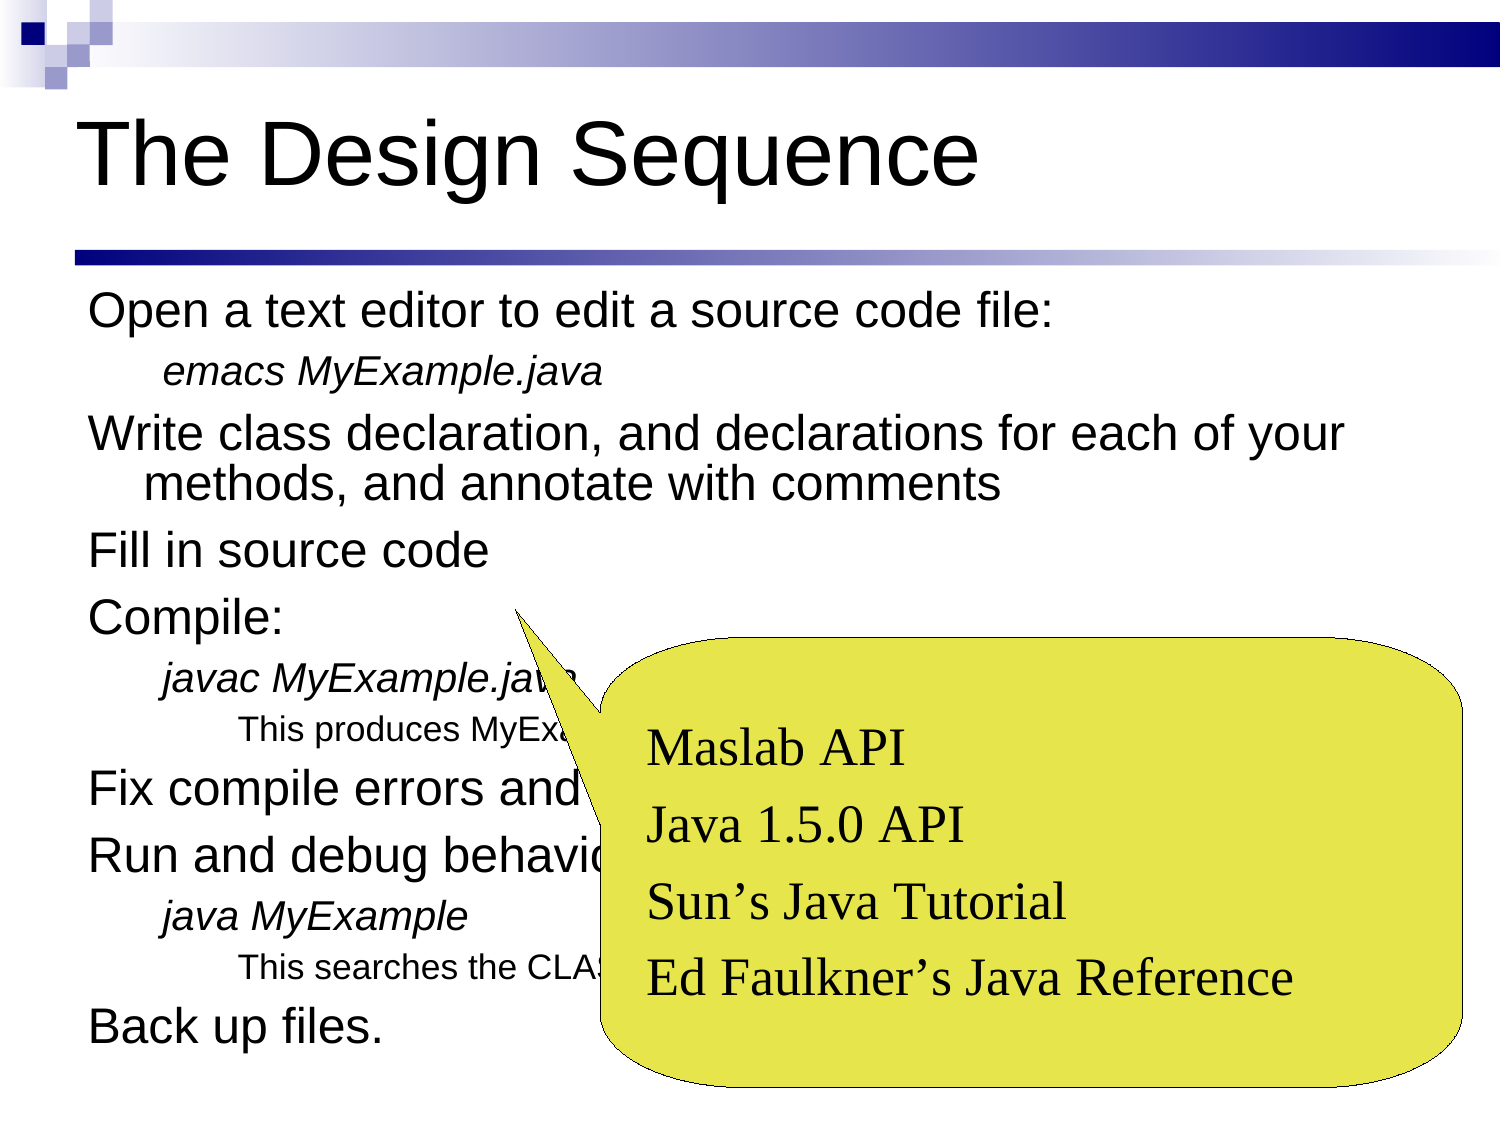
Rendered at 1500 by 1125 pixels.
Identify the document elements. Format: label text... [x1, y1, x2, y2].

text_box Maslab API Java 1.5.0 API Sun’s Java Tutorial Ed Faulkner’s Java Reference [515, 609, 1463, 1088]
list Open a text editor to edit a source code file: emacs MyExample.java Write class declaration, and declarations for each of your methods, and annotate with comments Fill in source code Compile: javac MyExample.java This produces MyExample.class if successful Fix compile errors and repeat compilation until successful Run and debug behaviors: java MyExample This searches the CLASSPATH for MyExample.class and executes it. Back up files. [87, 287, 1425, 1100]
title The Design Sequence [75, 75, 1426, 238]
